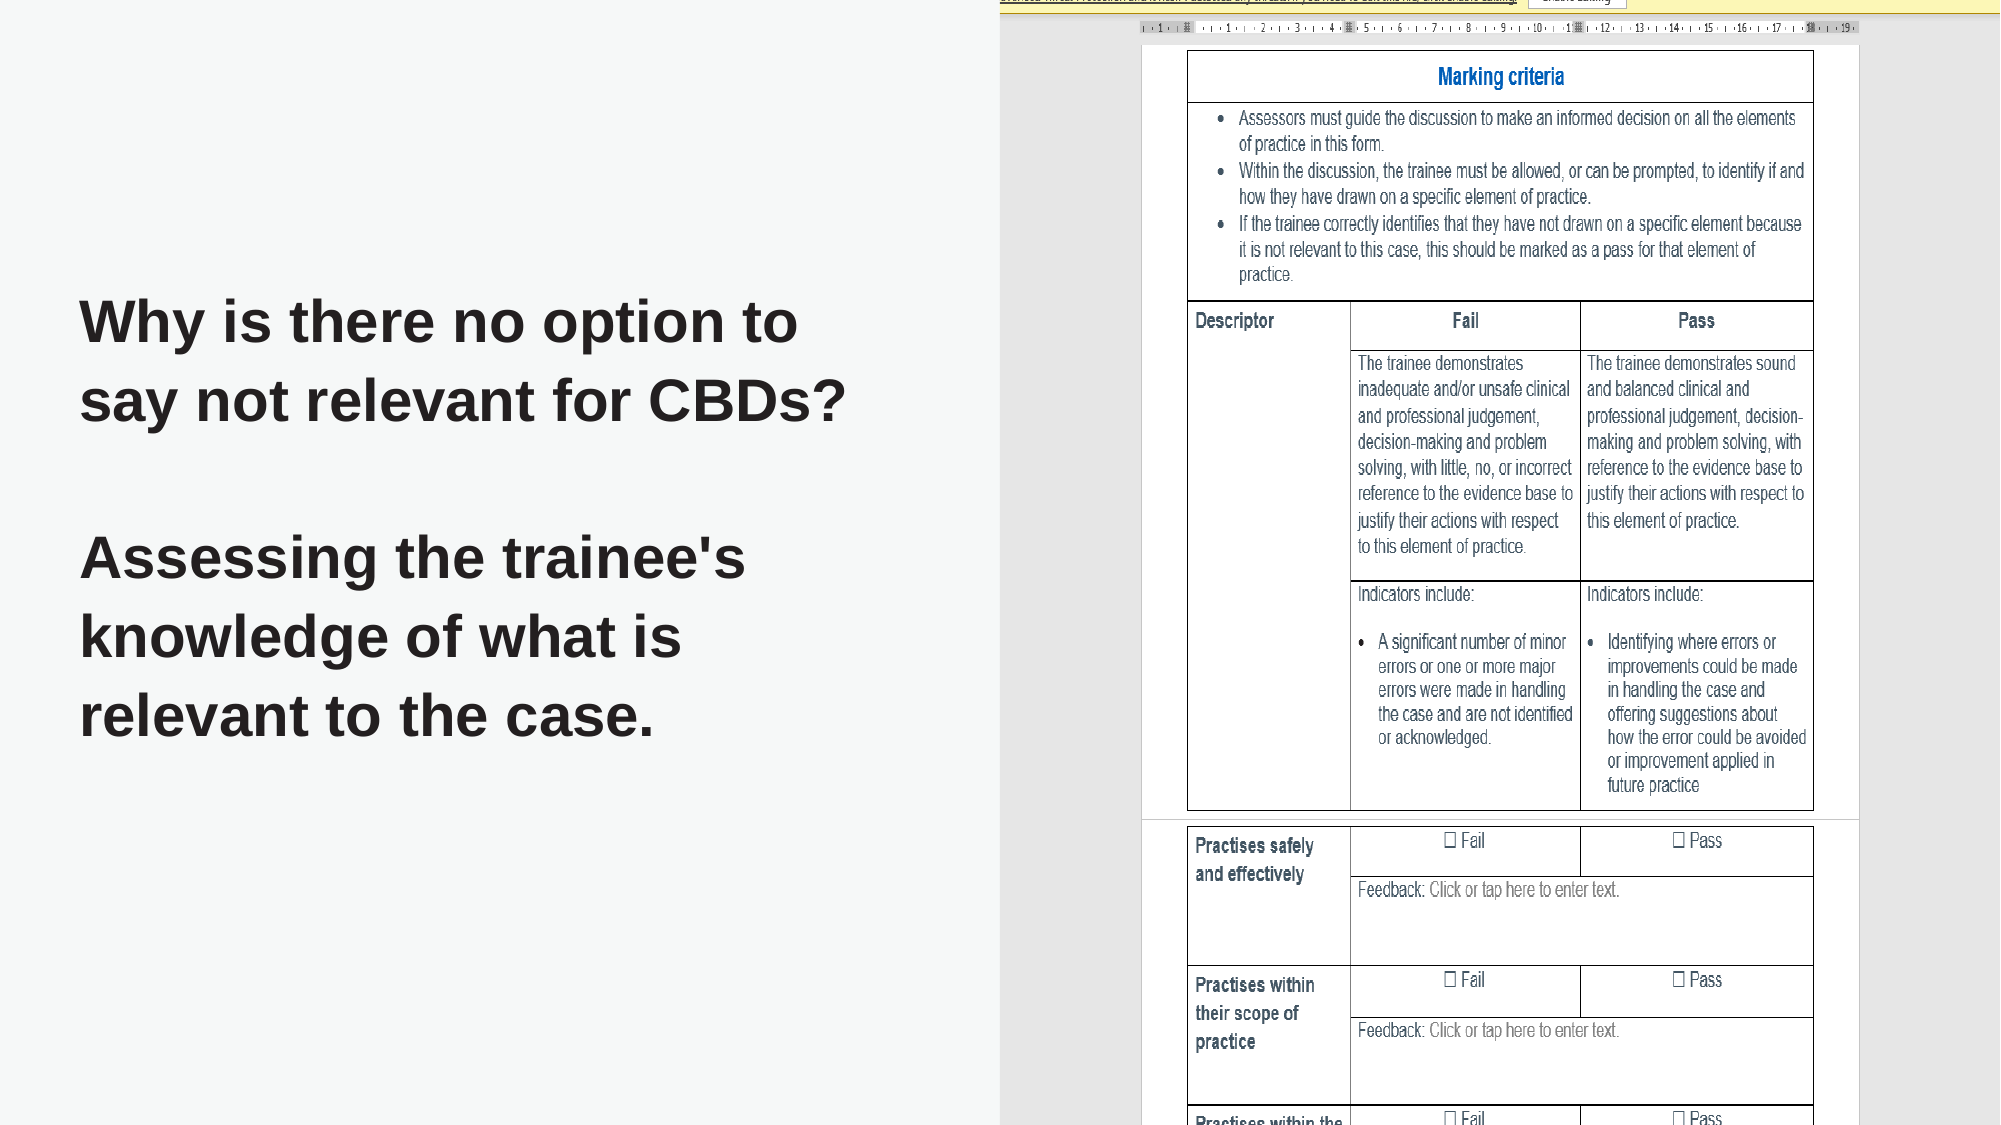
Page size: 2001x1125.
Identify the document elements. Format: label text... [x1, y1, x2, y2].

picture [999, 0, 2000, 1125]
title Why is there no option to say not relevant for CBDs? Assessing the trainee's knowledge of what is relevant to the case. [64, 268, 870, 782]
